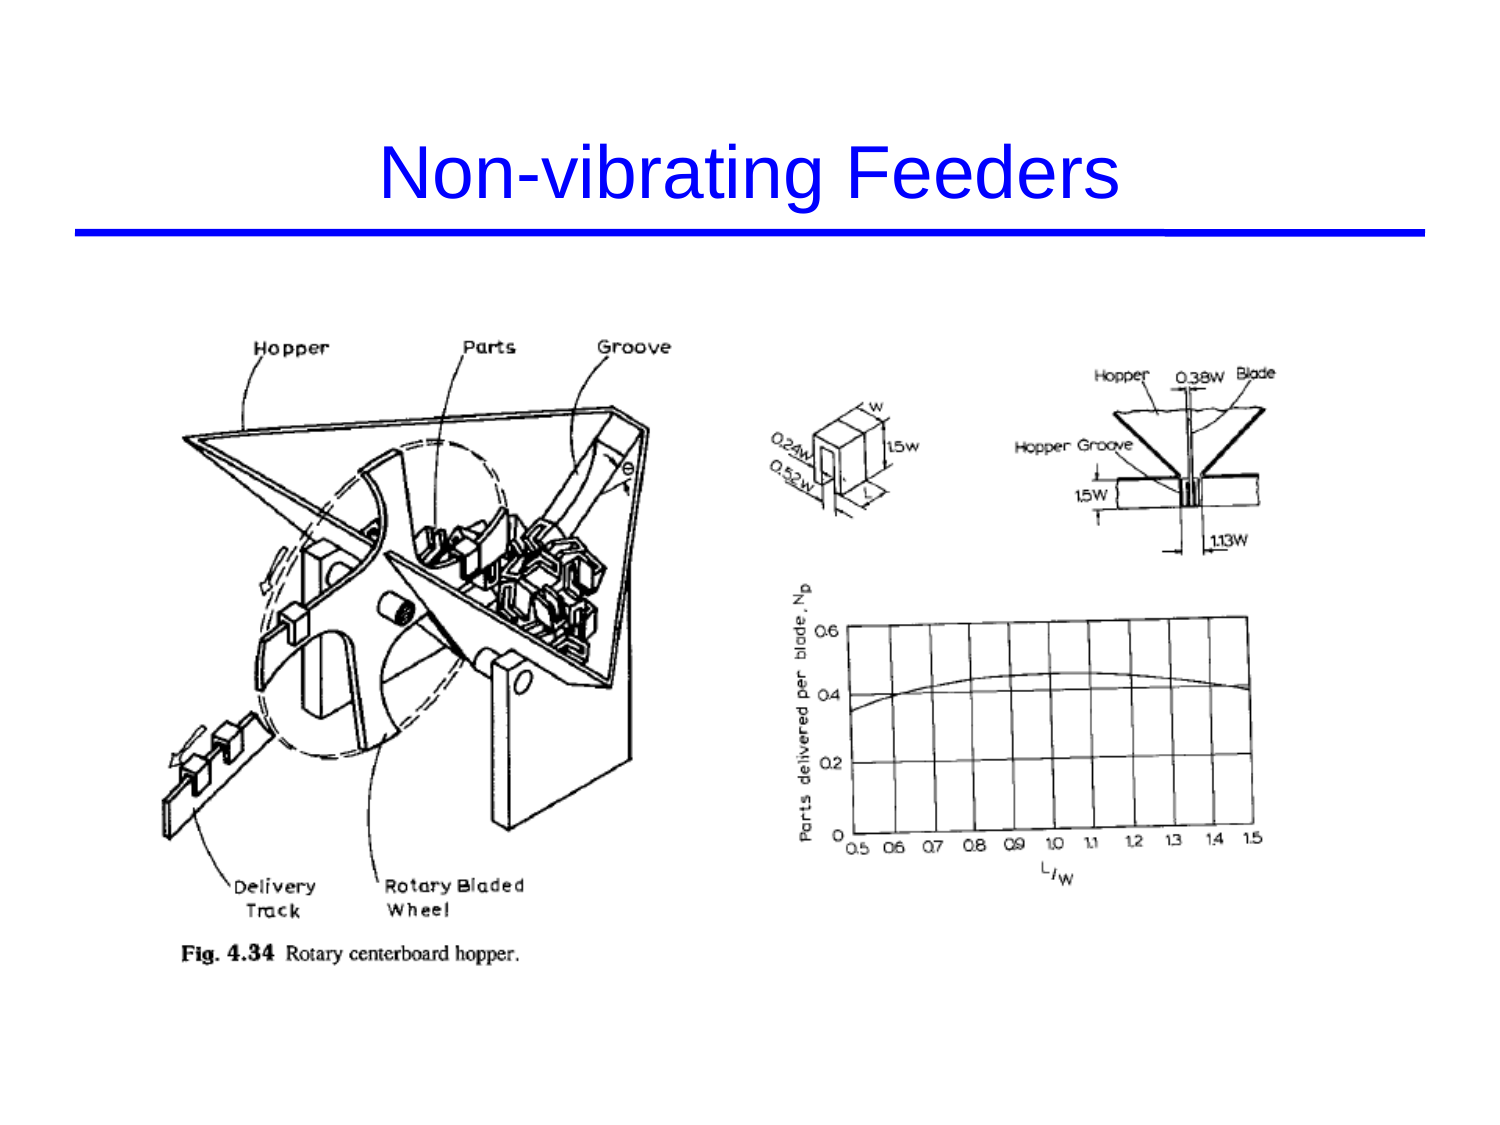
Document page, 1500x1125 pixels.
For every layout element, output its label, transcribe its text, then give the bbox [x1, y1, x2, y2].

title Non-vibrating Feeders [112, 99, 1388, 238]
picture [137, 324, 686, 980]
picture [762, 349, 1311, 894]
